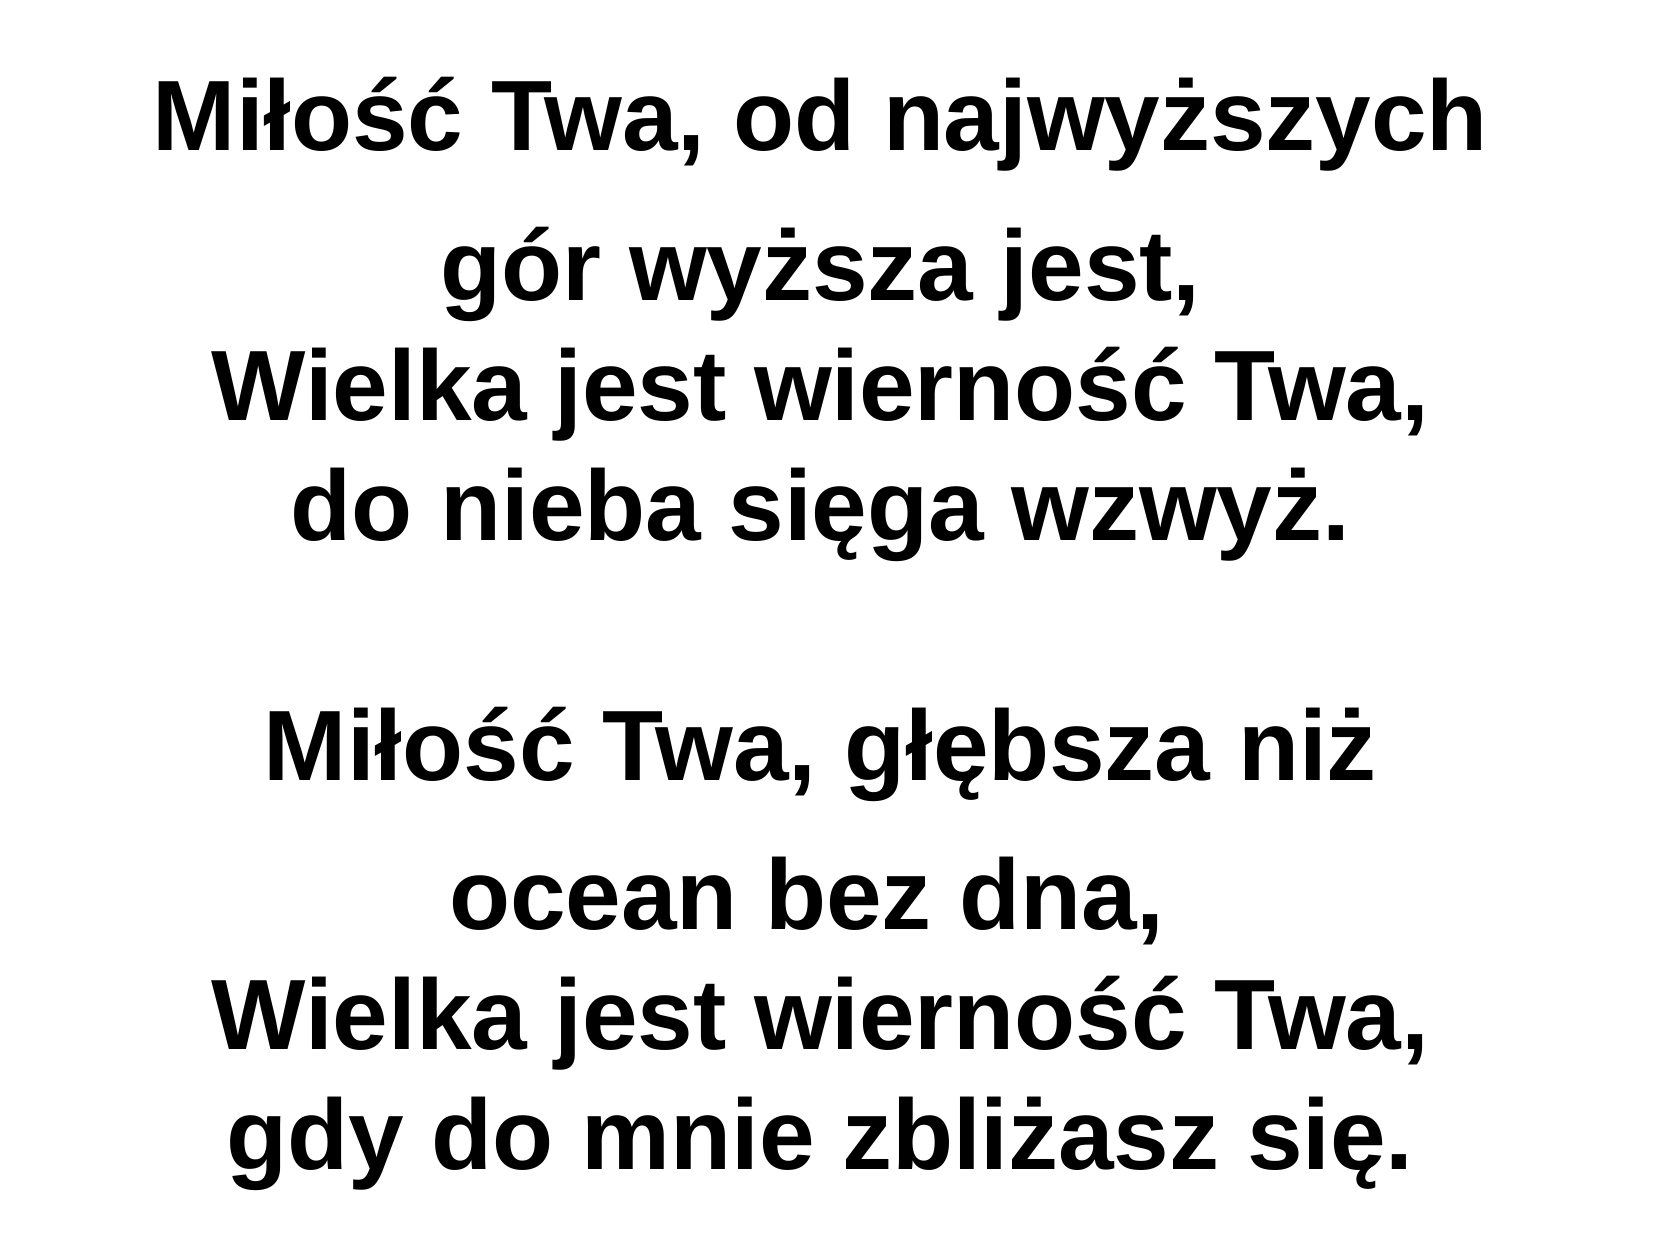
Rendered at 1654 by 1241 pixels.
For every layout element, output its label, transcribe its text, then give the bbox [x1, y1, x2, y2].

subtitle Miłość Twa, od najwyższych gór wyższa jest, Wielka jest wierność Twa, do nieba sięga wzwyż. Miłość Twa, głębsza niż ocean bez dna, Wielka jest wierność Twa, gdy do mnie zbliżasz się. [0, 45, 1642, 1195]
